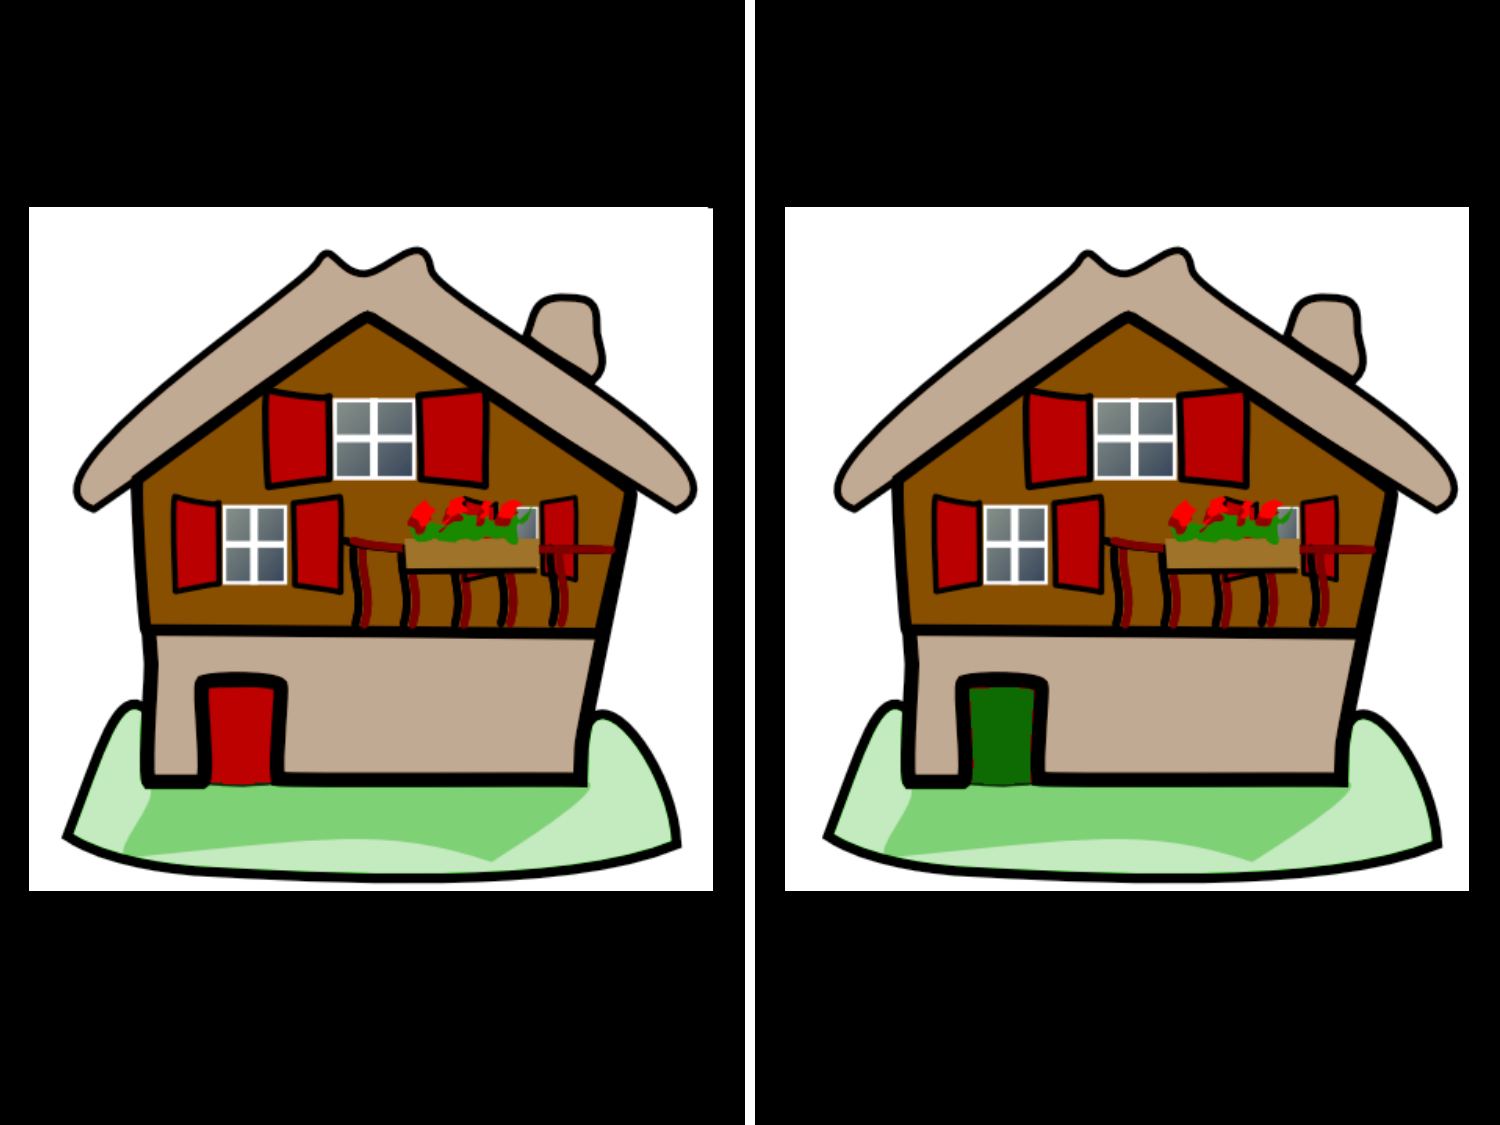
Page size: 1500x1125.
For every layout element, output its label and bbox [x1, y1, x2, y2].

picture [29, 207, 713, 891]
picture [785, 207, 1469, 891]
